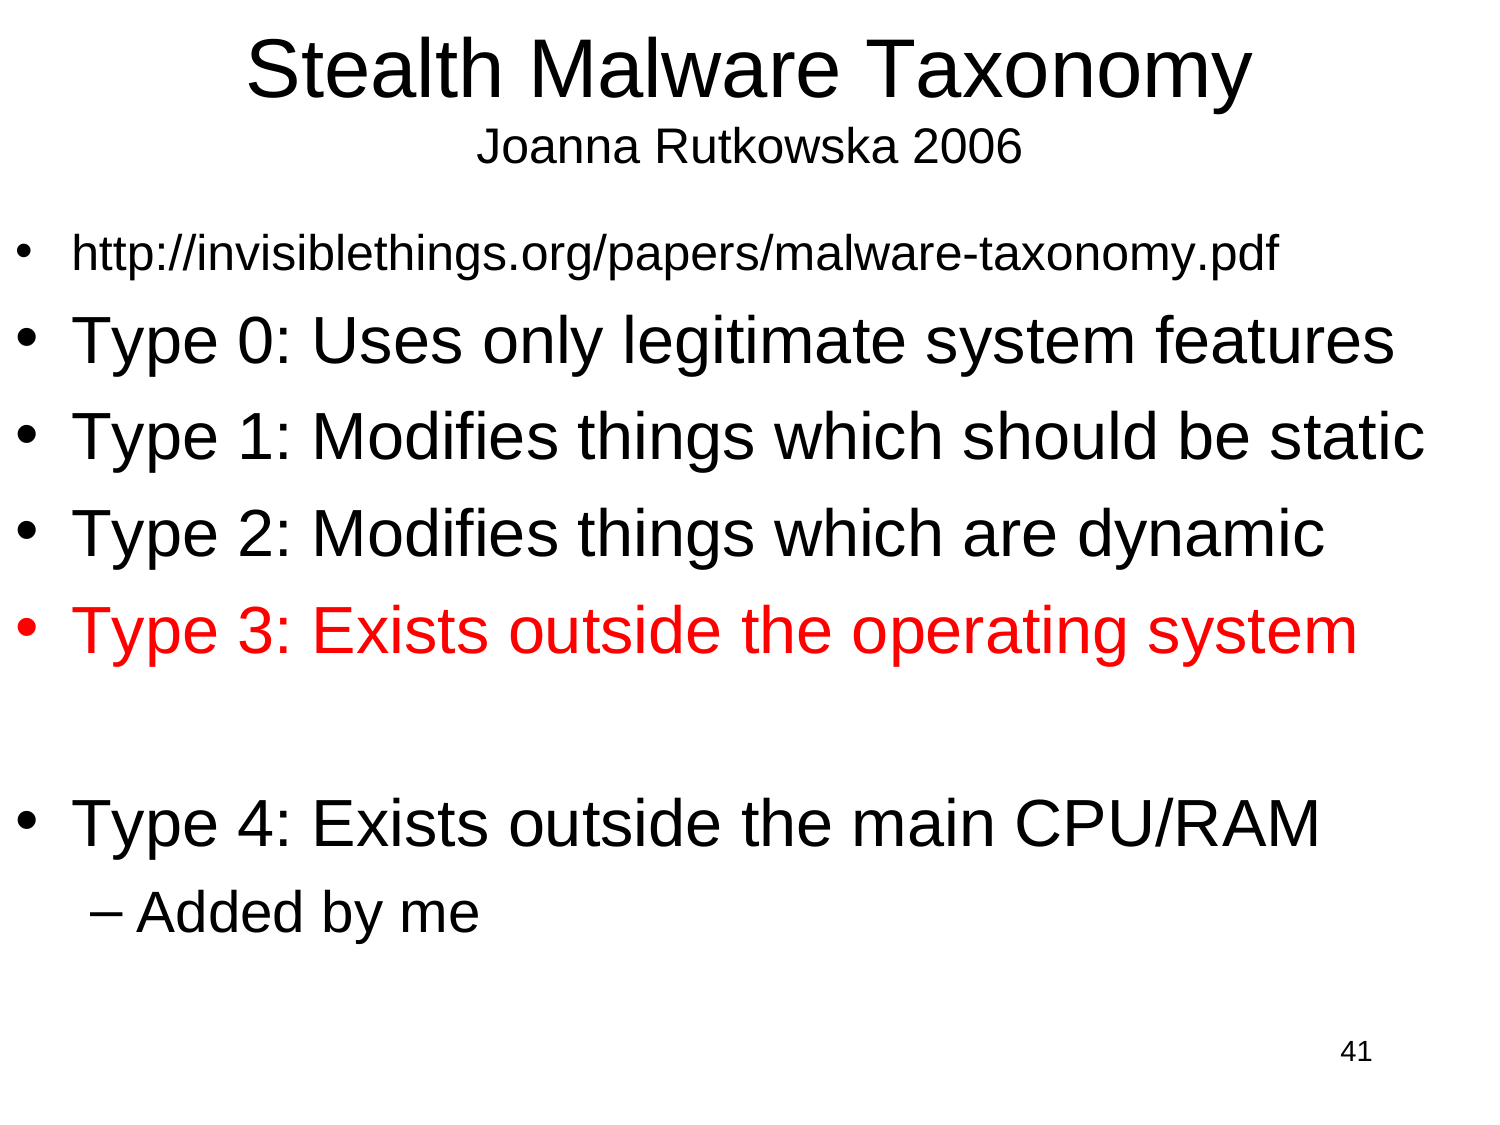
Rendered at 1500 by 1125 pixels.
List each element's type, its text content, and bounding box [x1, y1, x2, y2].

text_box <number> [1074, 1025, 1388, 1101]
title Stealth Malware Taxonomy Joanna Rutkowska 2006 [0, 0, 1500, 188]
list http://invisiblethings.org/papers/malware-taxonomy.pdf Type 0: Uses only legitimate system features Type 1: Modifies things which should be static Type 2: Modifies things which are dynamic Type 3: Exists outside the operating system Type 4: Exists outside the main CPU/RAM Added by me [0, 212, 1500, 1000]
